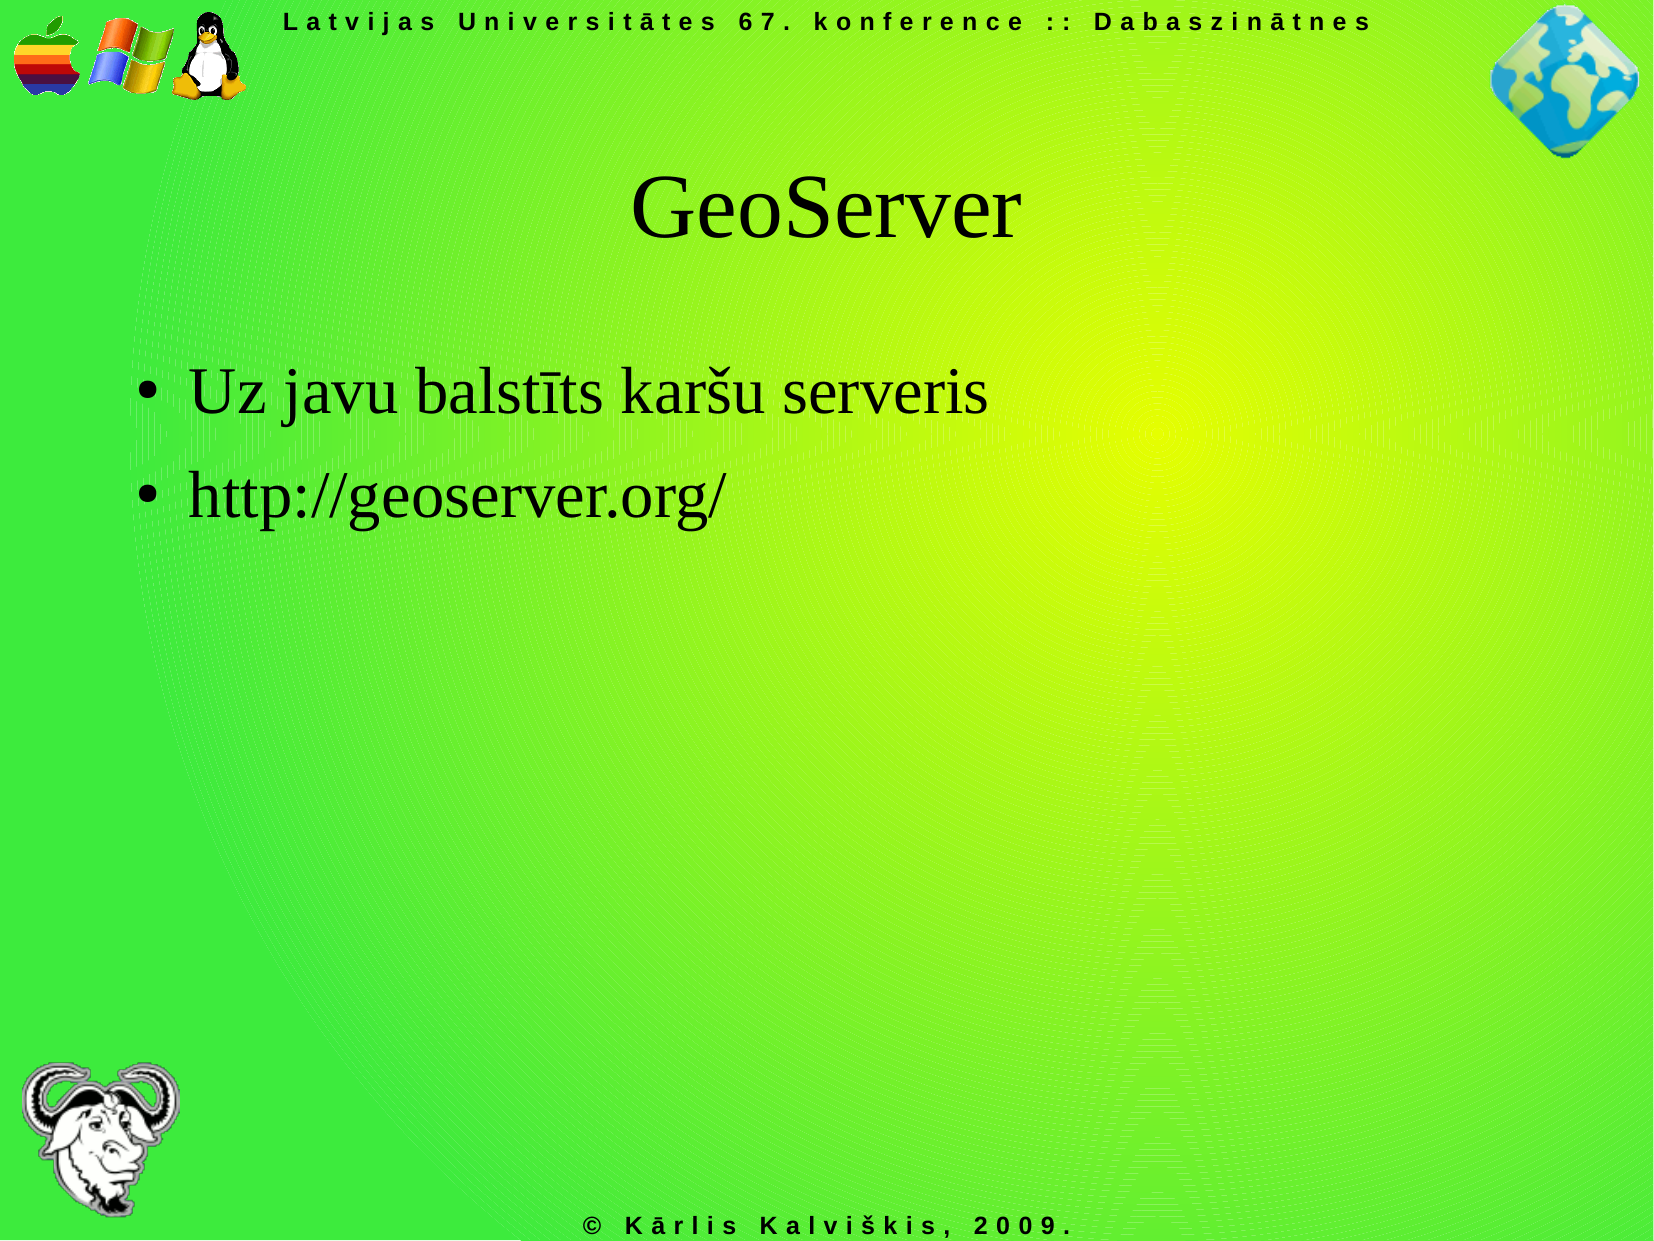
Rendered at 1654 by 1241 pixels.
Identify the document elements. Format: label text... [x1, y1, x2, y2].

picture [88, 12, 246, 94]
picture [1484, 0, 1654, 163]
picture [22, 1058, 180, 1224]
title GeoServer [118, 88, 1536, 325]
picture [14, 16, 80, 96]
list Uz javu balstīts karšu serveris http://geoserver.org/ [118, 354, 1536, 1182]
